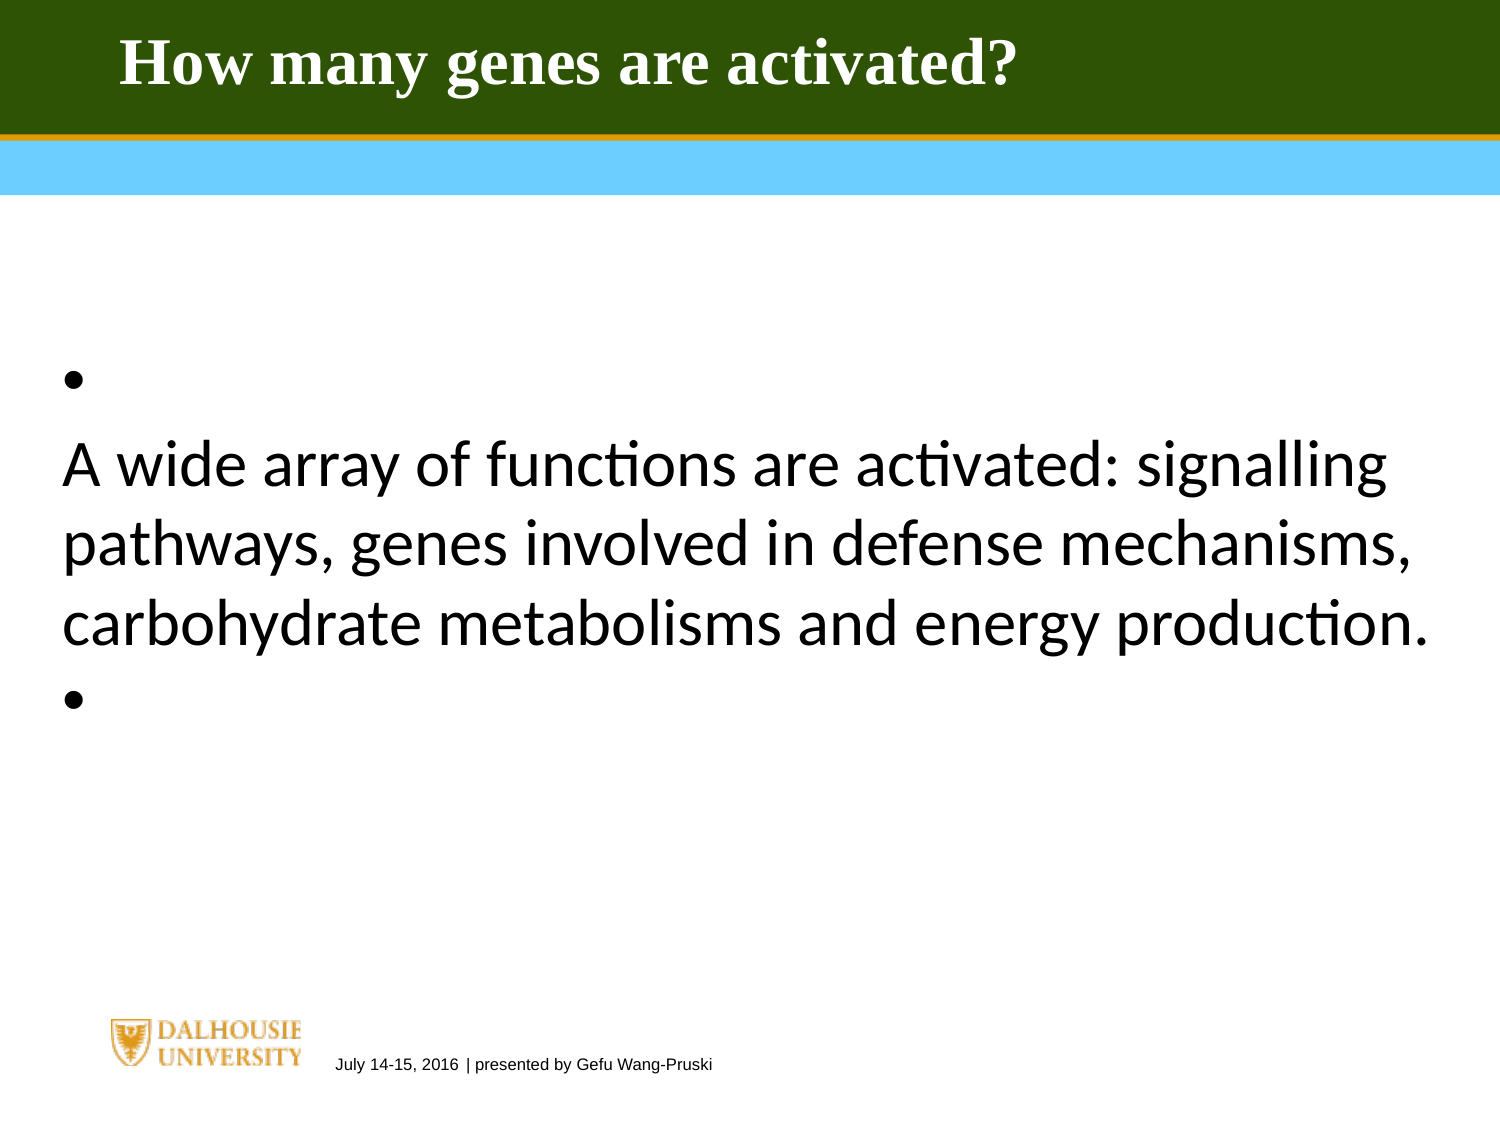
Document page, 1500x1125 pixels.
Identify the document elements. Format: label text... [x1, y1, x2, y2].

text_box A wide array of functions are activated: signalling pathways, genes involved in defense mechanisms, carbohydrate metabolisms and energy production. [48, 172, 1500, 747]
title How many genes are activated? [87, 10, 1438, 106]
text_box [0, 0, 1500, 134]
